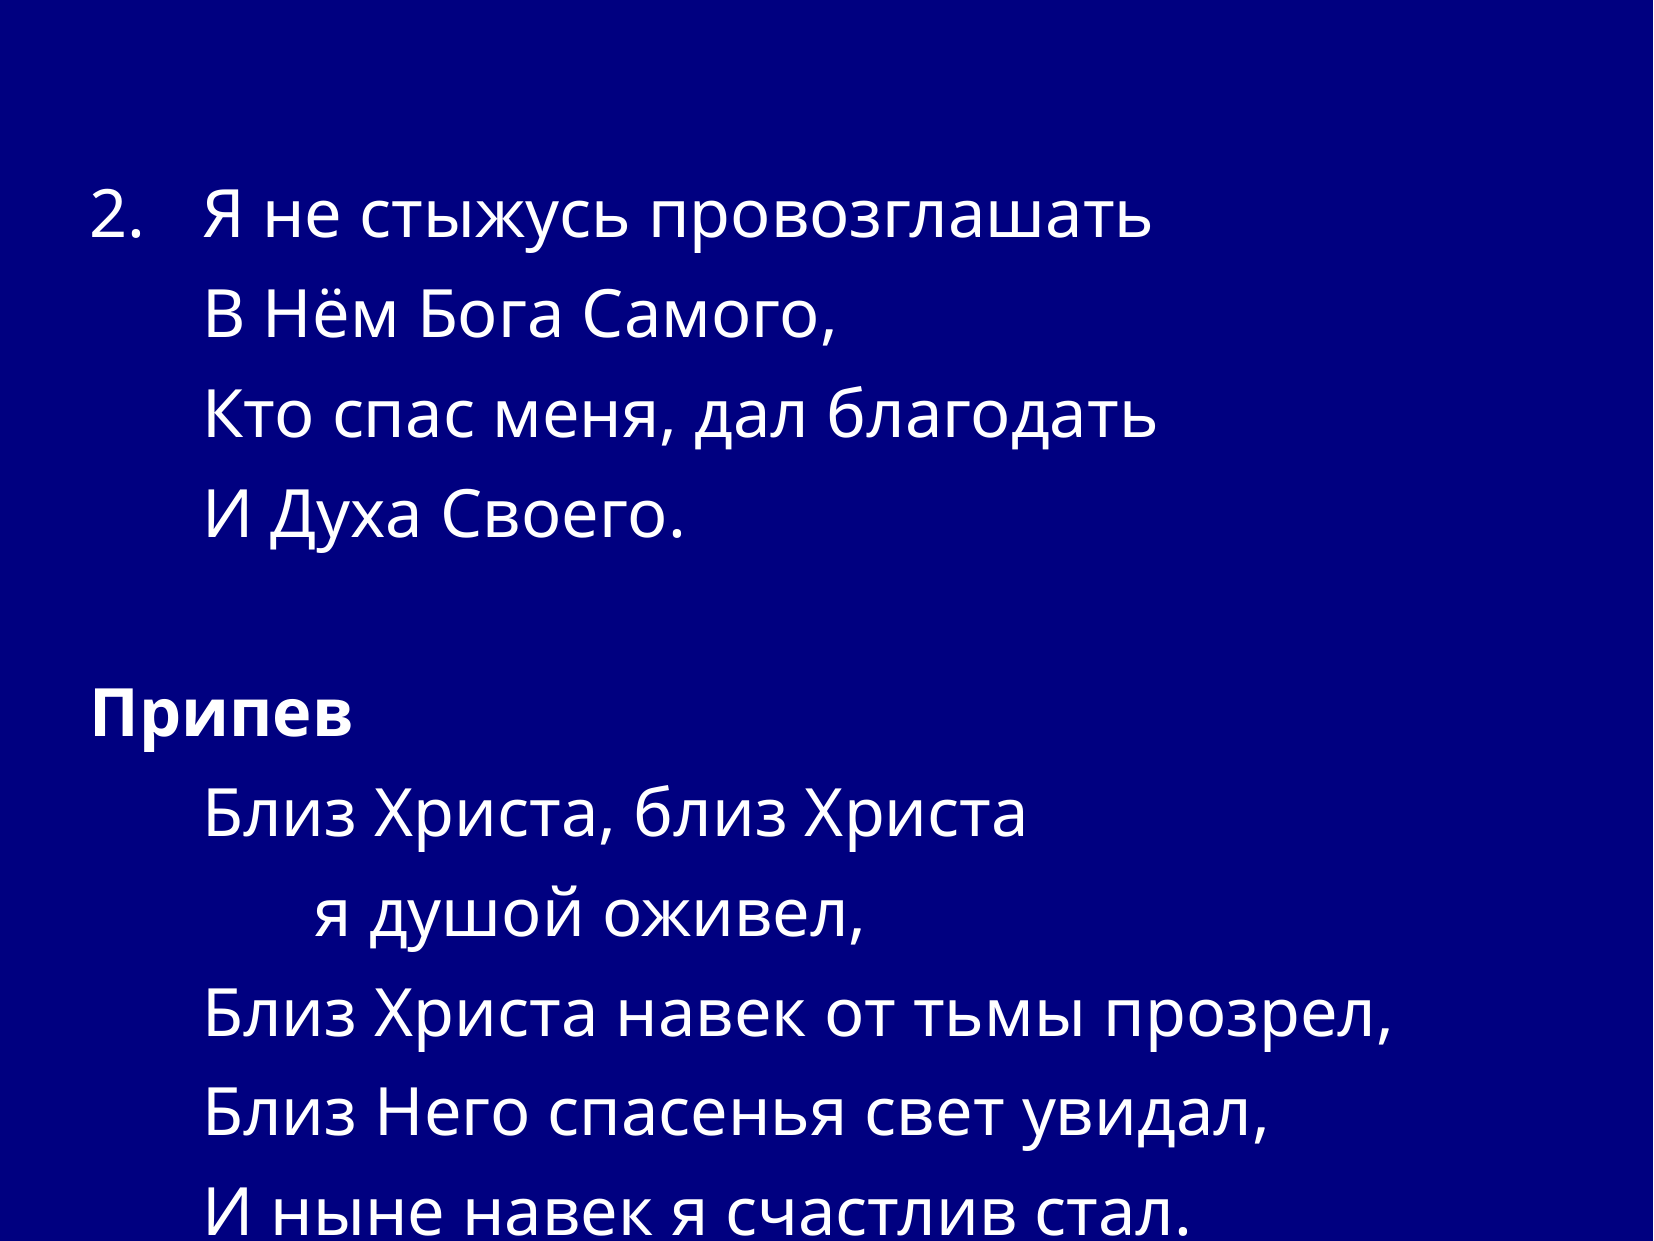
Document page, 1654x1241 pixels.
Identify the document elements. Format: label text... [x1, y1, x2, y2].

text_box 2. Я не стыжусь провозглашать В Нём Бога Самого, Кто спас меня, дал благодать И Духа Своего. Припев Близ Христа, близ Христа я душой оживел, Близ Христа навек от тьмы прозрел, Близ Него спасенья свет увидал, И ныне навек я счастлив стал. [75, 150, 1576, 1163]
